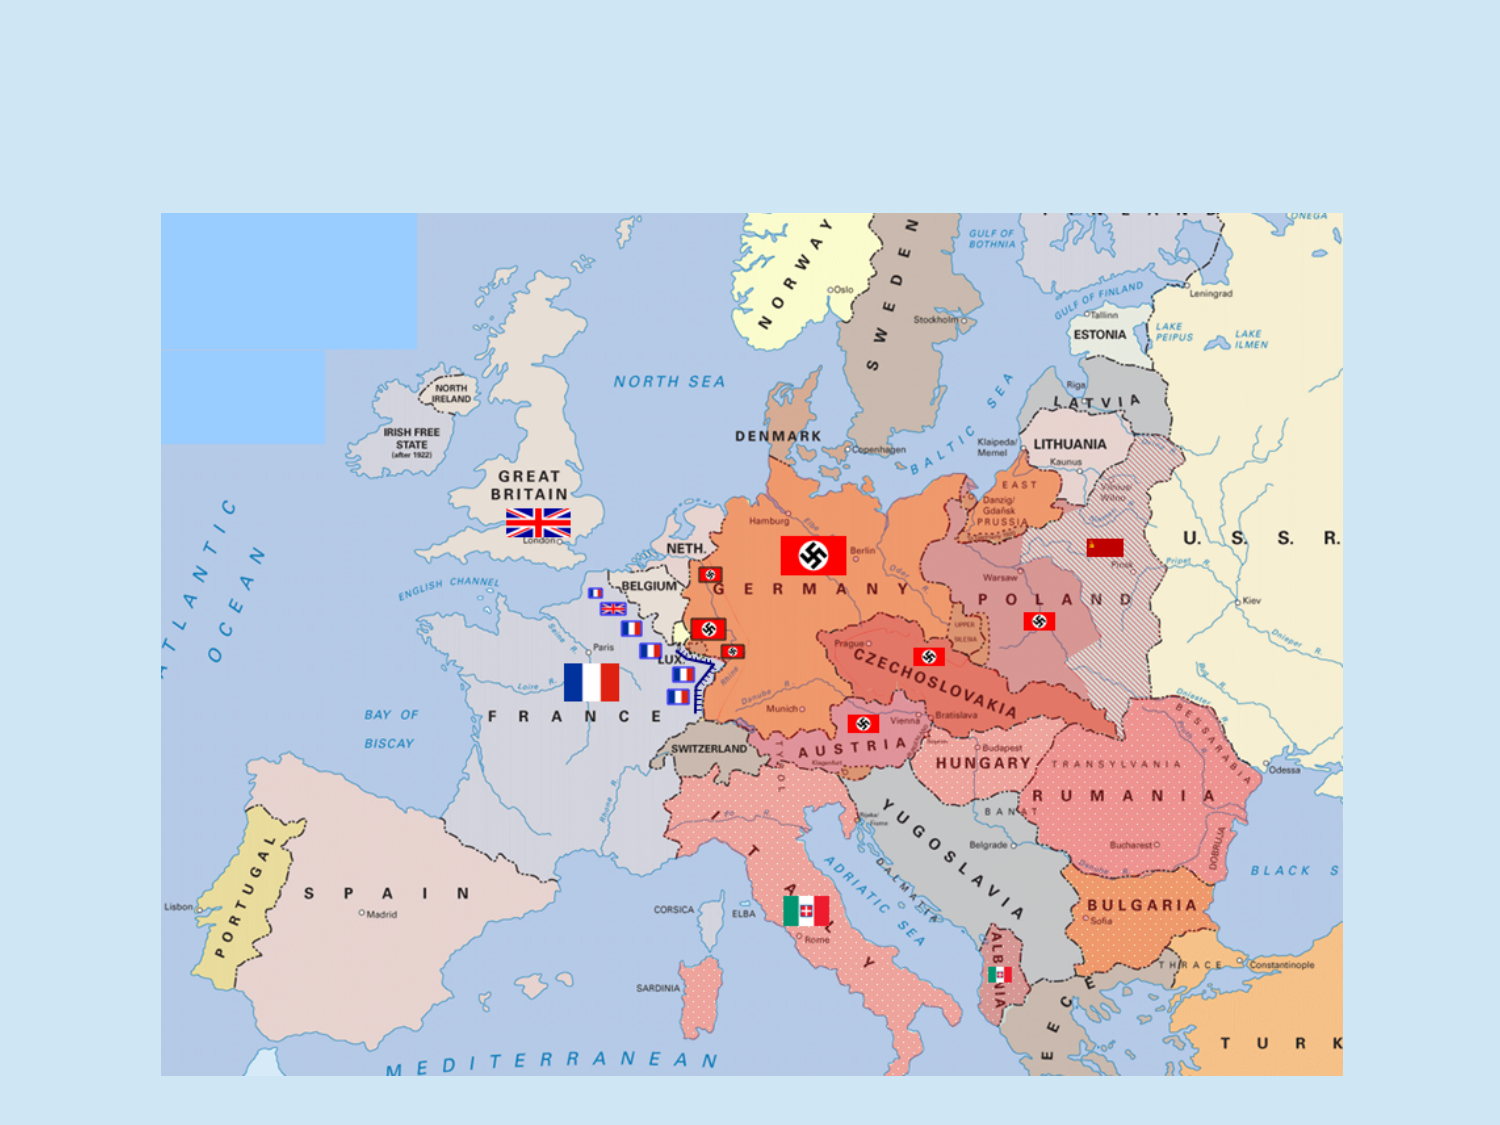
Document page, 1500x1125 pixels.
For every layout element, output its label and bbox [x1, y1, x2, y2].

picture [161, 213, 1343, 1076]
